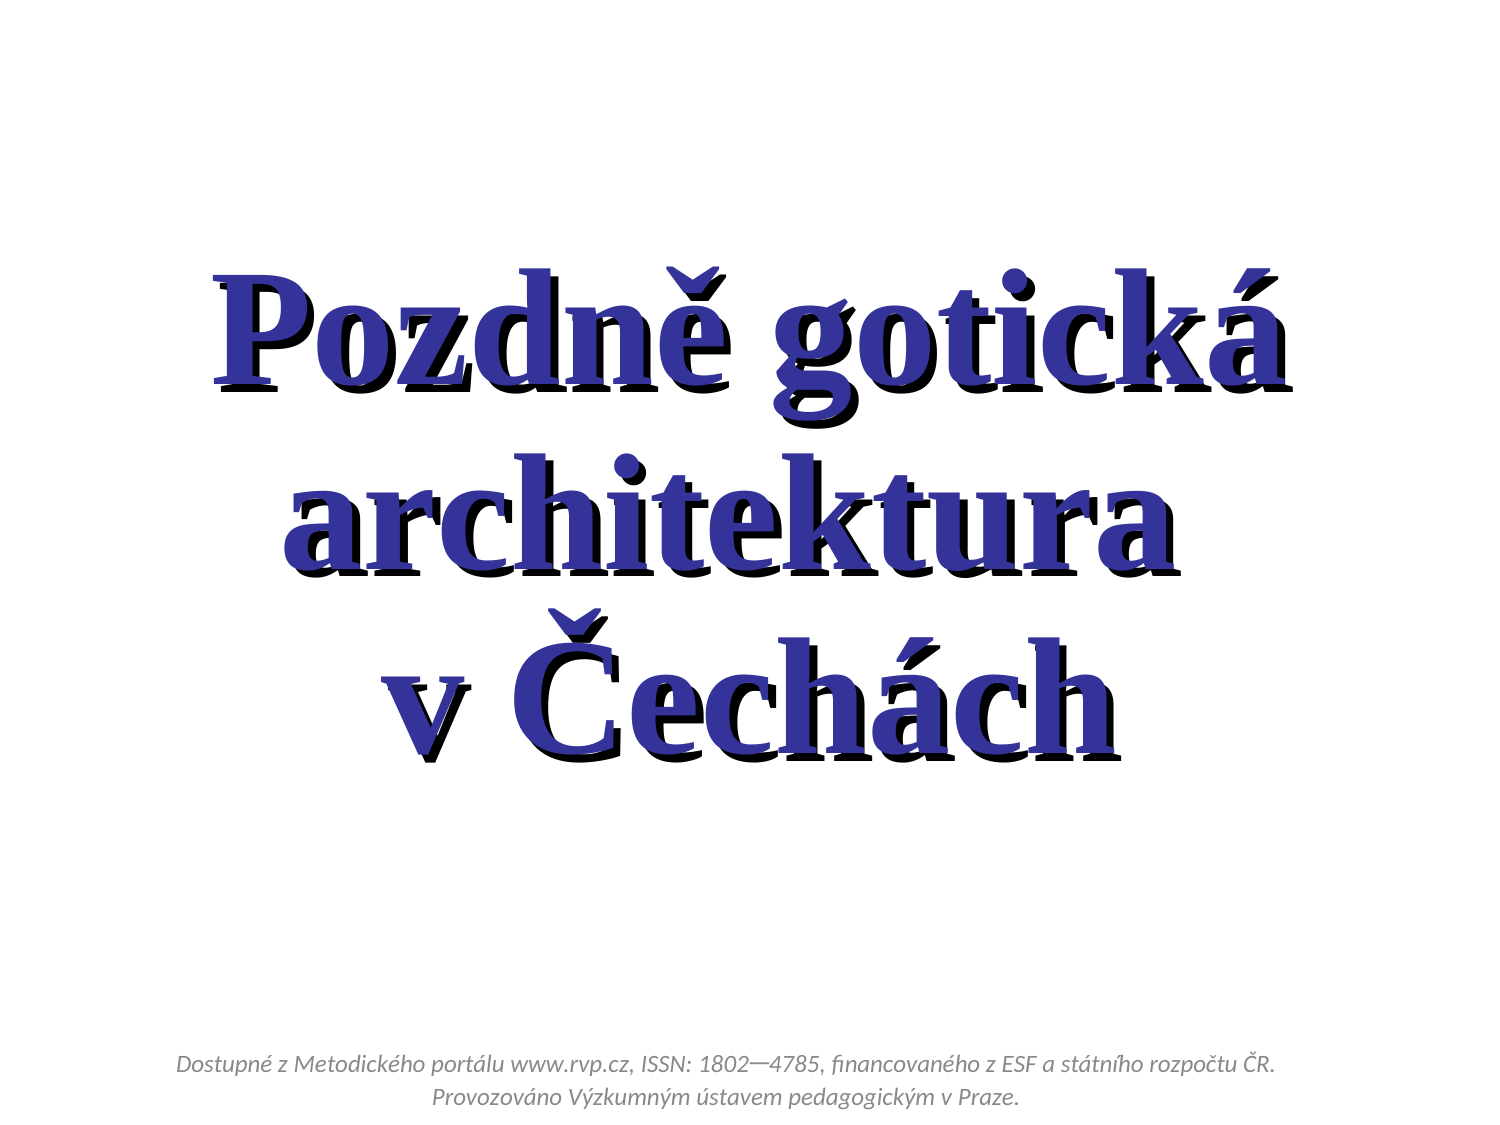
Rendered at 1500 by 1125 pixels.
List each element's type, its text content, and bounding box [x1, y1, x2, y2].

text_box Dostupné z Metodického portálu www.rvp.cz, ISSN: 1802–4785, financovaného z ESF a státního rozpočtu ČR. Provozováno Výzkumným ústavem pedagogickým v Praze. [105, 1042, 1348, 1103]
title Pozdně gotická architektura v Čechách [112, 0, 1388, 837]
